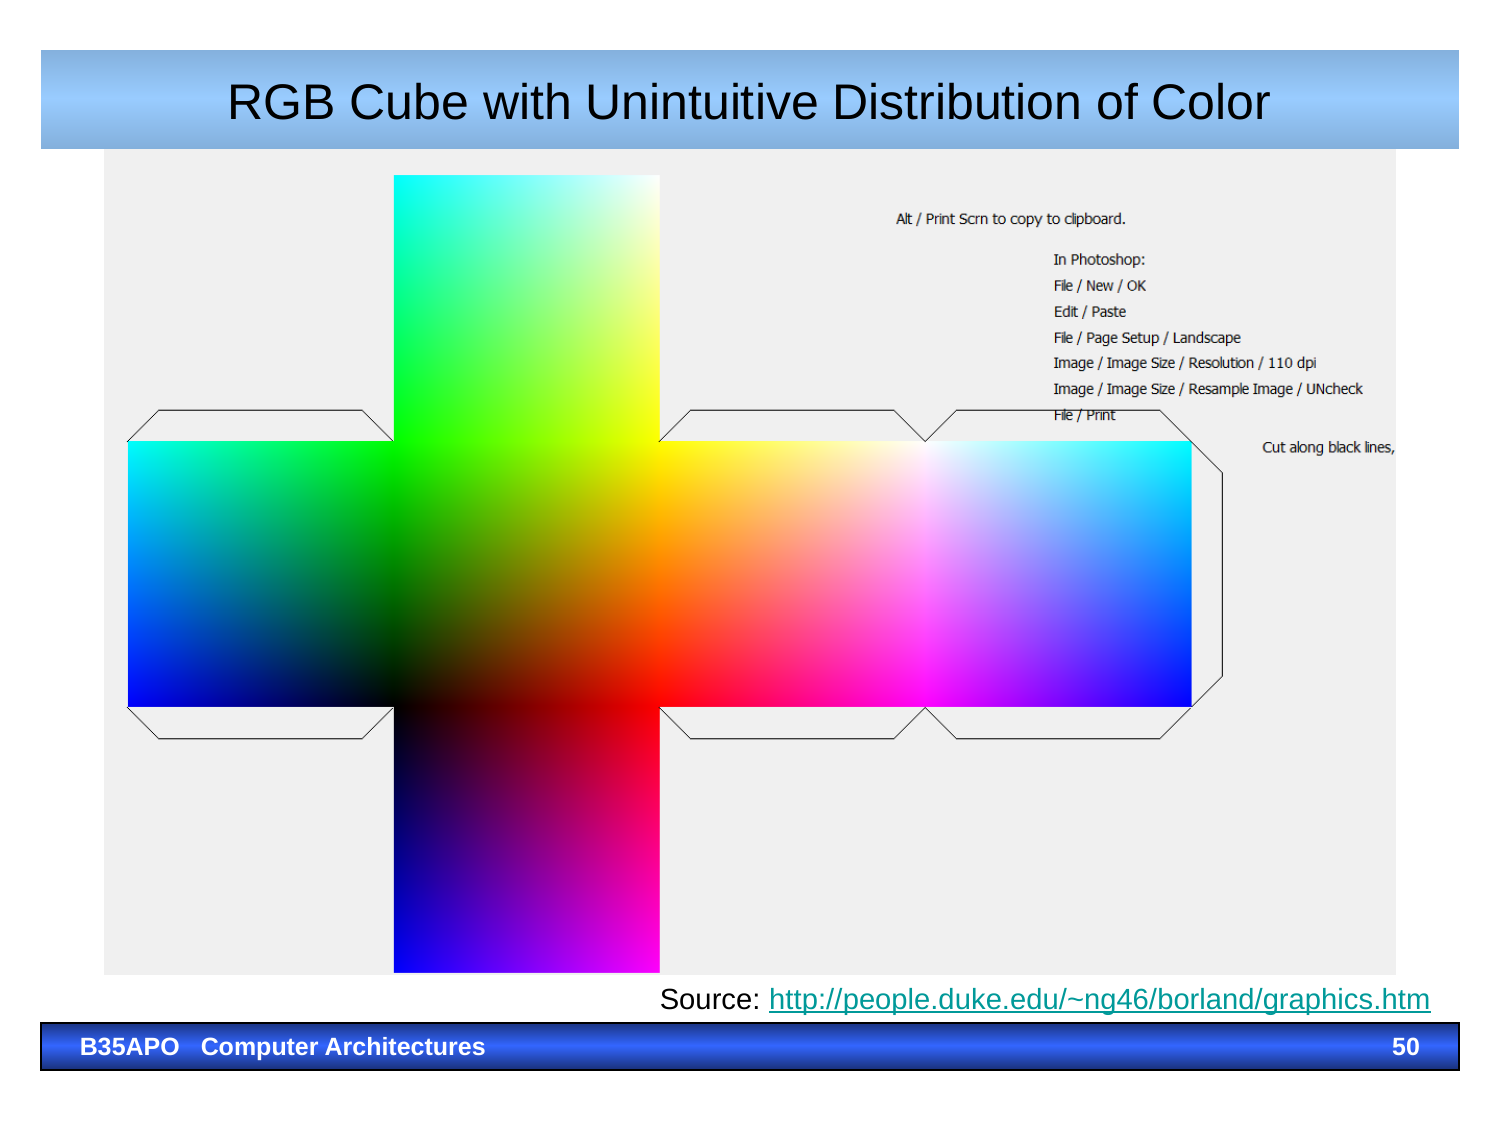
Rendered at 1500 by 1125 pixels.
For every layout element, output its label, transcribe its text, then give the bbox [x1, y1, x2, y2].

footer B35APO Computer Architectures [64, 1023, 1424, 1071]
title RGB Cube with Unintuitive Distribution of Color [41, 50, 1459, 149]
text_box Source: http://people.duke.edu/~ng46/borland/graphics.htm [644, 972, 1447, 1023]
slide_number <number> [1340, 1023, 1436, 1069]
picture [104, 149, 1396, 975]
